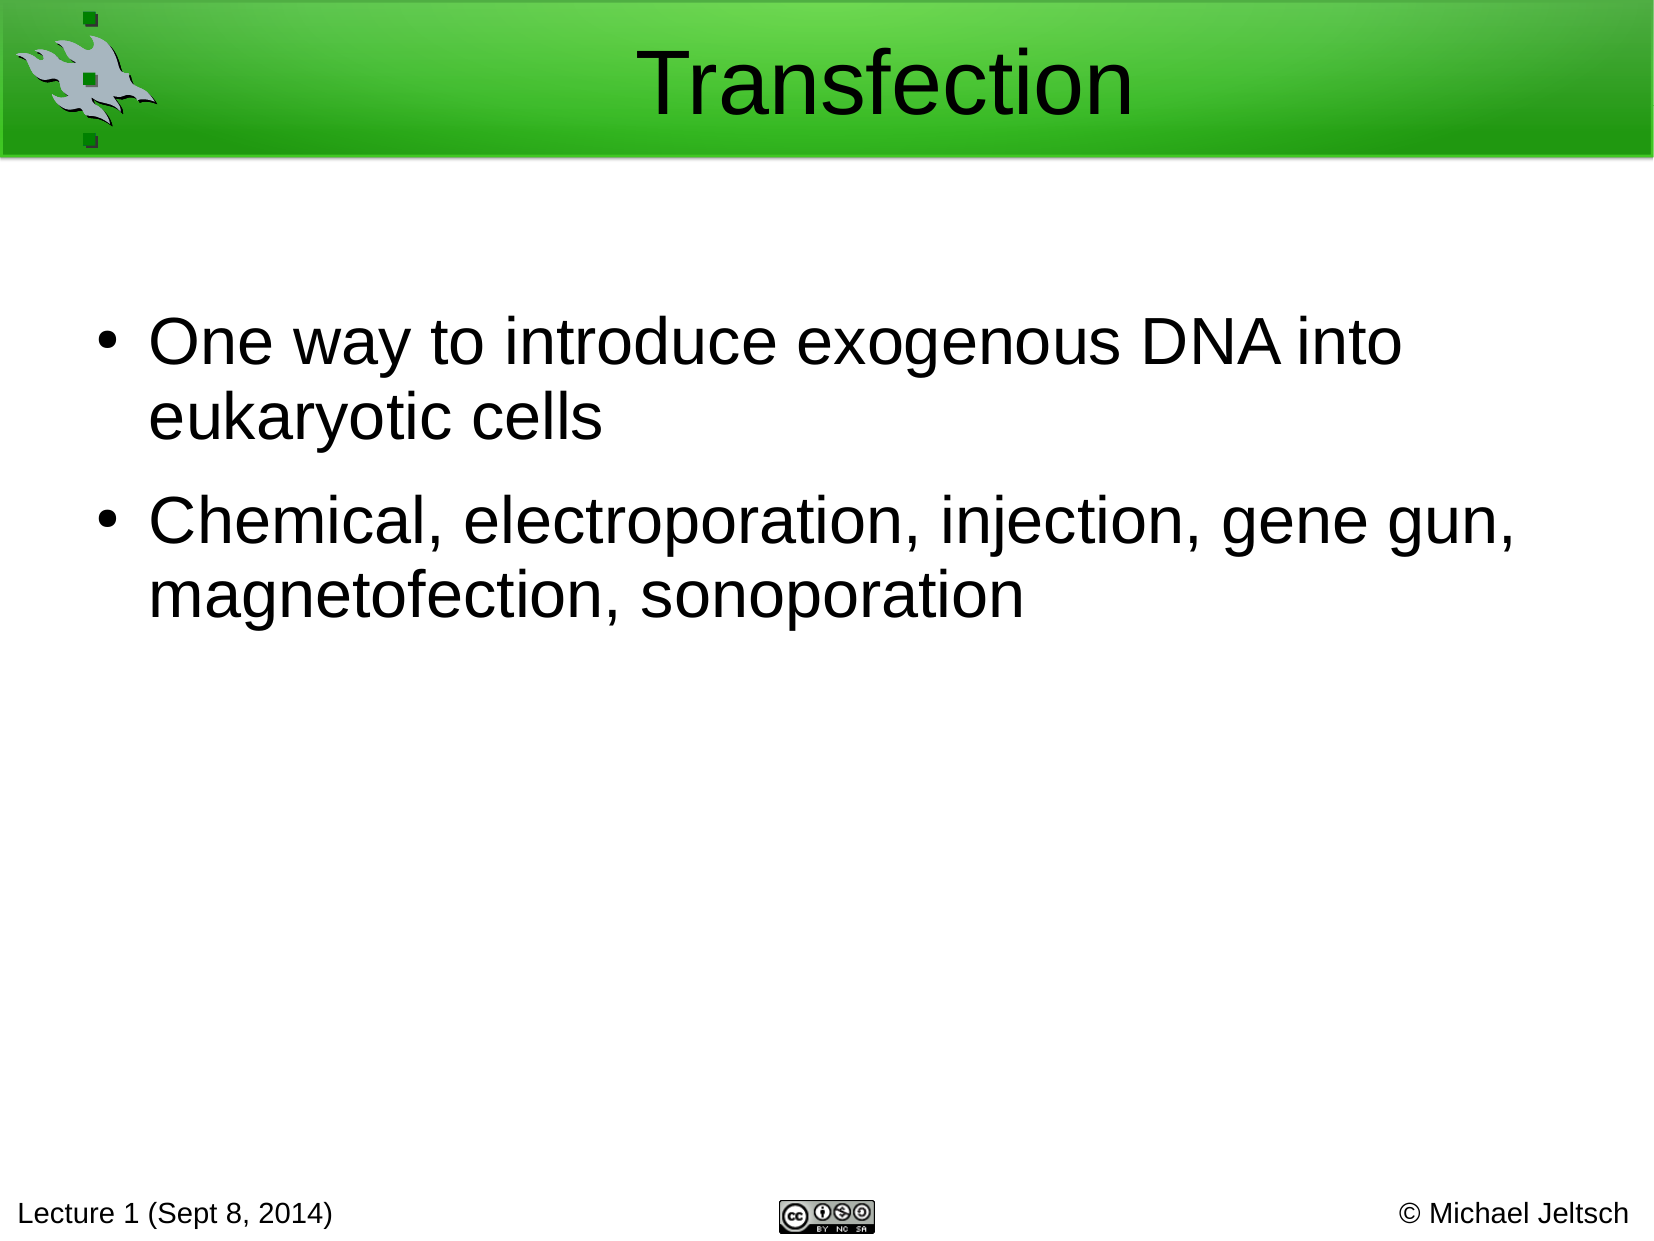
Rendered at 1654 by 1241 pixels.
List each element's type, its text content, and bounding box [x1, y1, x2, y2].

title Transfection [200, 11, 1571, 154]
list One way to introduce exogenous DNA into eukaryotic cells Chemical, electroporation, injection, gene gun, magnetofection, sonoporation [78, 303, 1567, 1024]
picture [779, 1200, 875, 1234]
